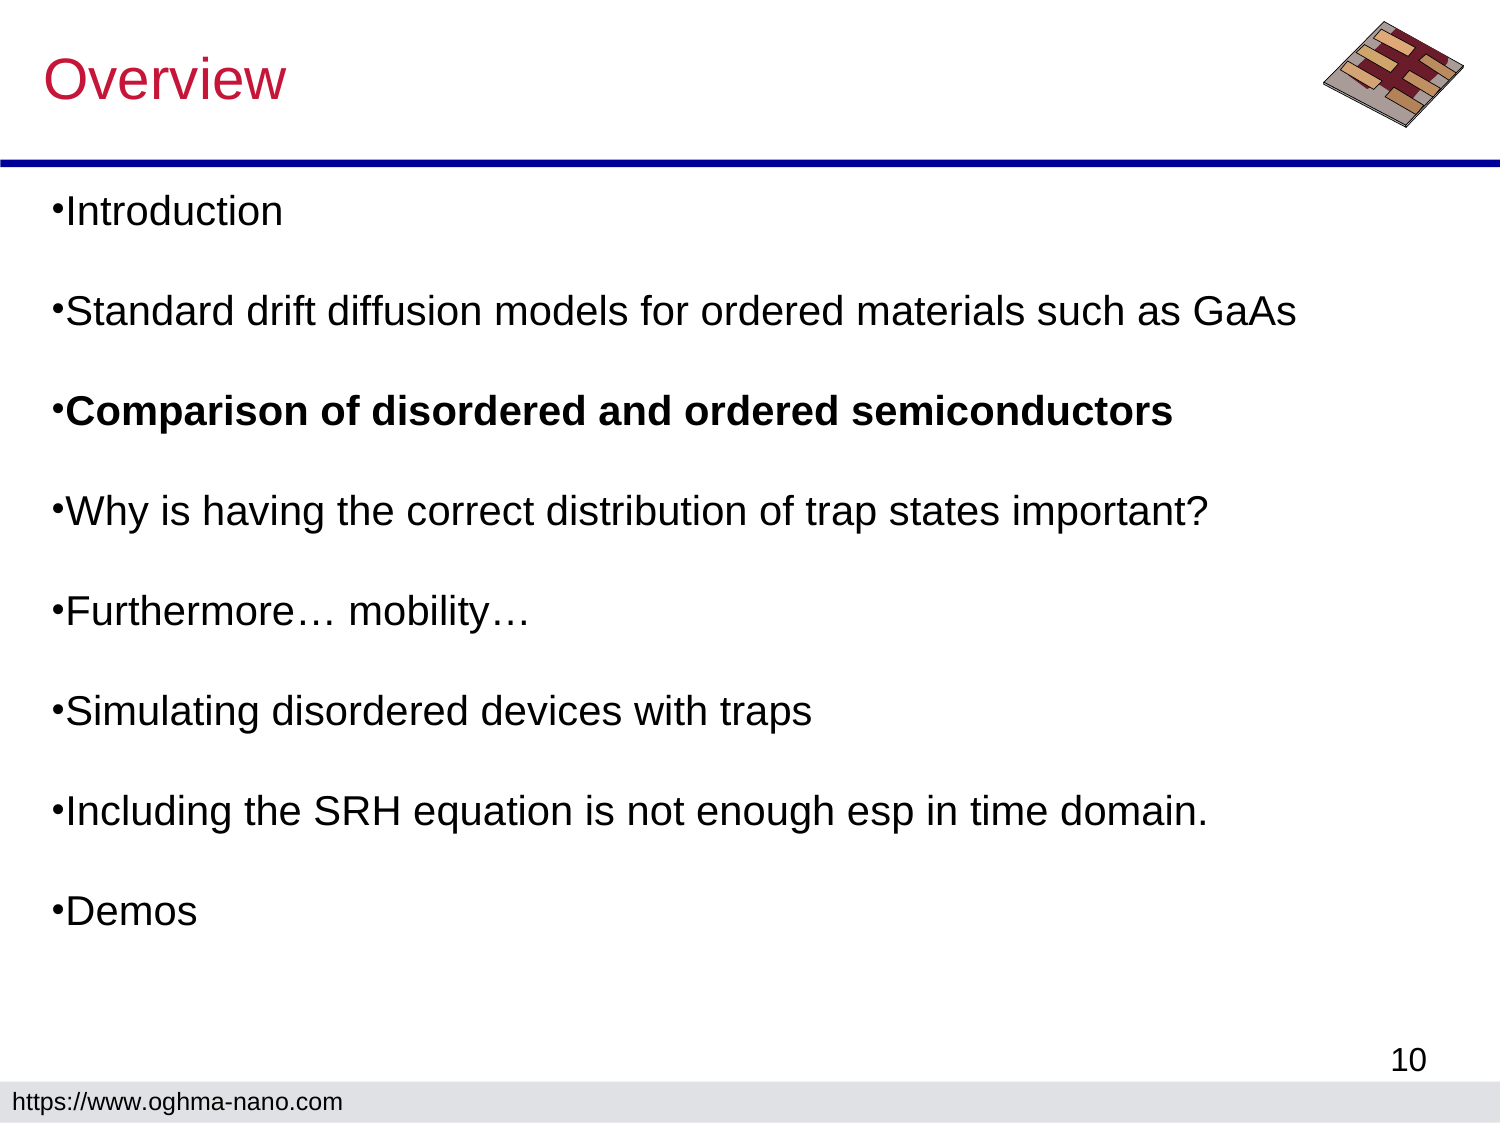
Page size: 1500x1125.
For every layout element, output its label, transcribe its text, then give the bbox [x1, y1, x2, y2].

title Overview [28, 27, 1139, 132]
text_box <number> [1383, 1030, 1500, 1101]
text_box Introduction Standard drift diffusion models for ordered materials such as GaAs Comparison of disordered and ordered semiconductors Why is having the correct distribution of trap states important? Furthermore… mobility… Simulating disordered devices with traps Including the SRH equation is not enough esp in time domain. Demos [36, 176, 1383, 1125]
